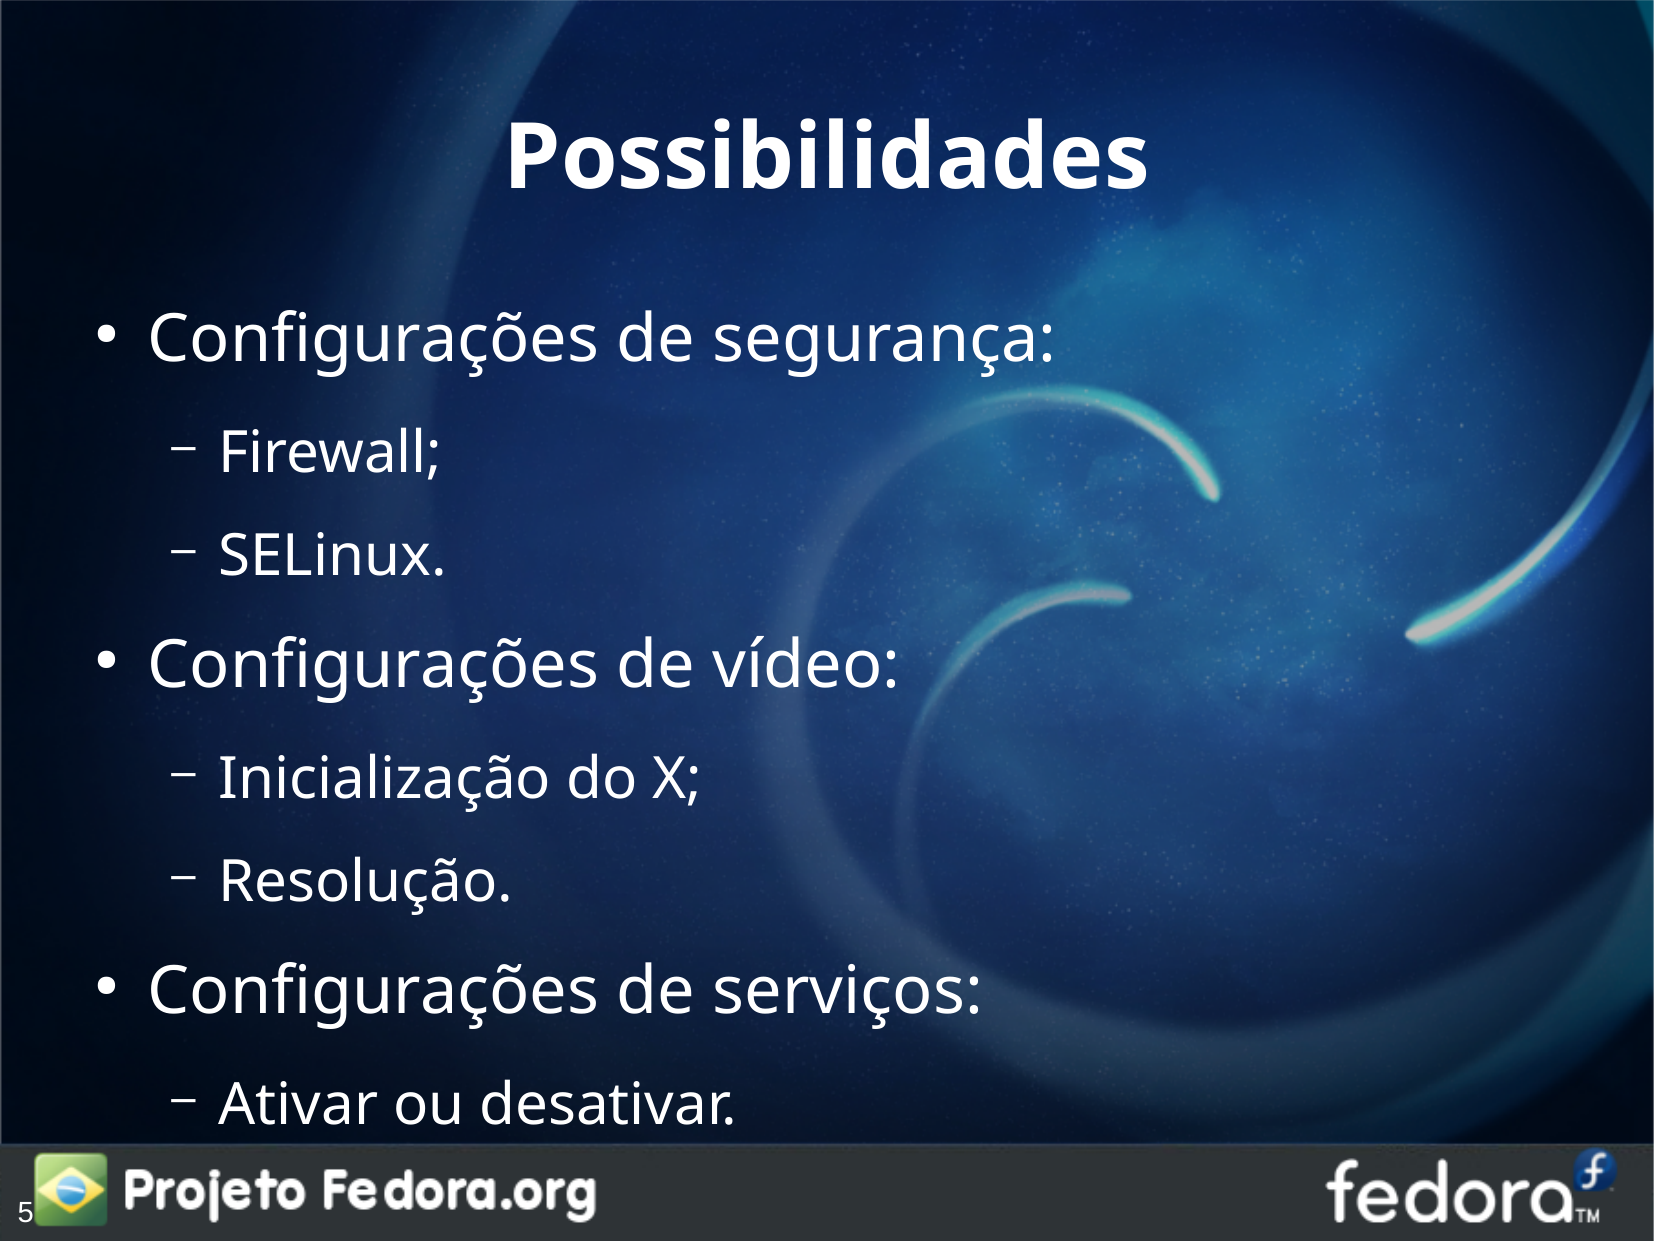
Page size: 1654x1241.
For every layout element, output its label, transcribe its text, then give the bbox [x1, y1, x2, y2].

list Configurações de segurança: Firewall; SELinux. Configurações de vídeo: Inicialização do X; Resolução. Configurações de serviços: Ativar ou desativar. [76, 290, 1565, 1123]
picture [0, 0, 1654, 1241]
title Possibilidades [82, 49, 1571, 257]
